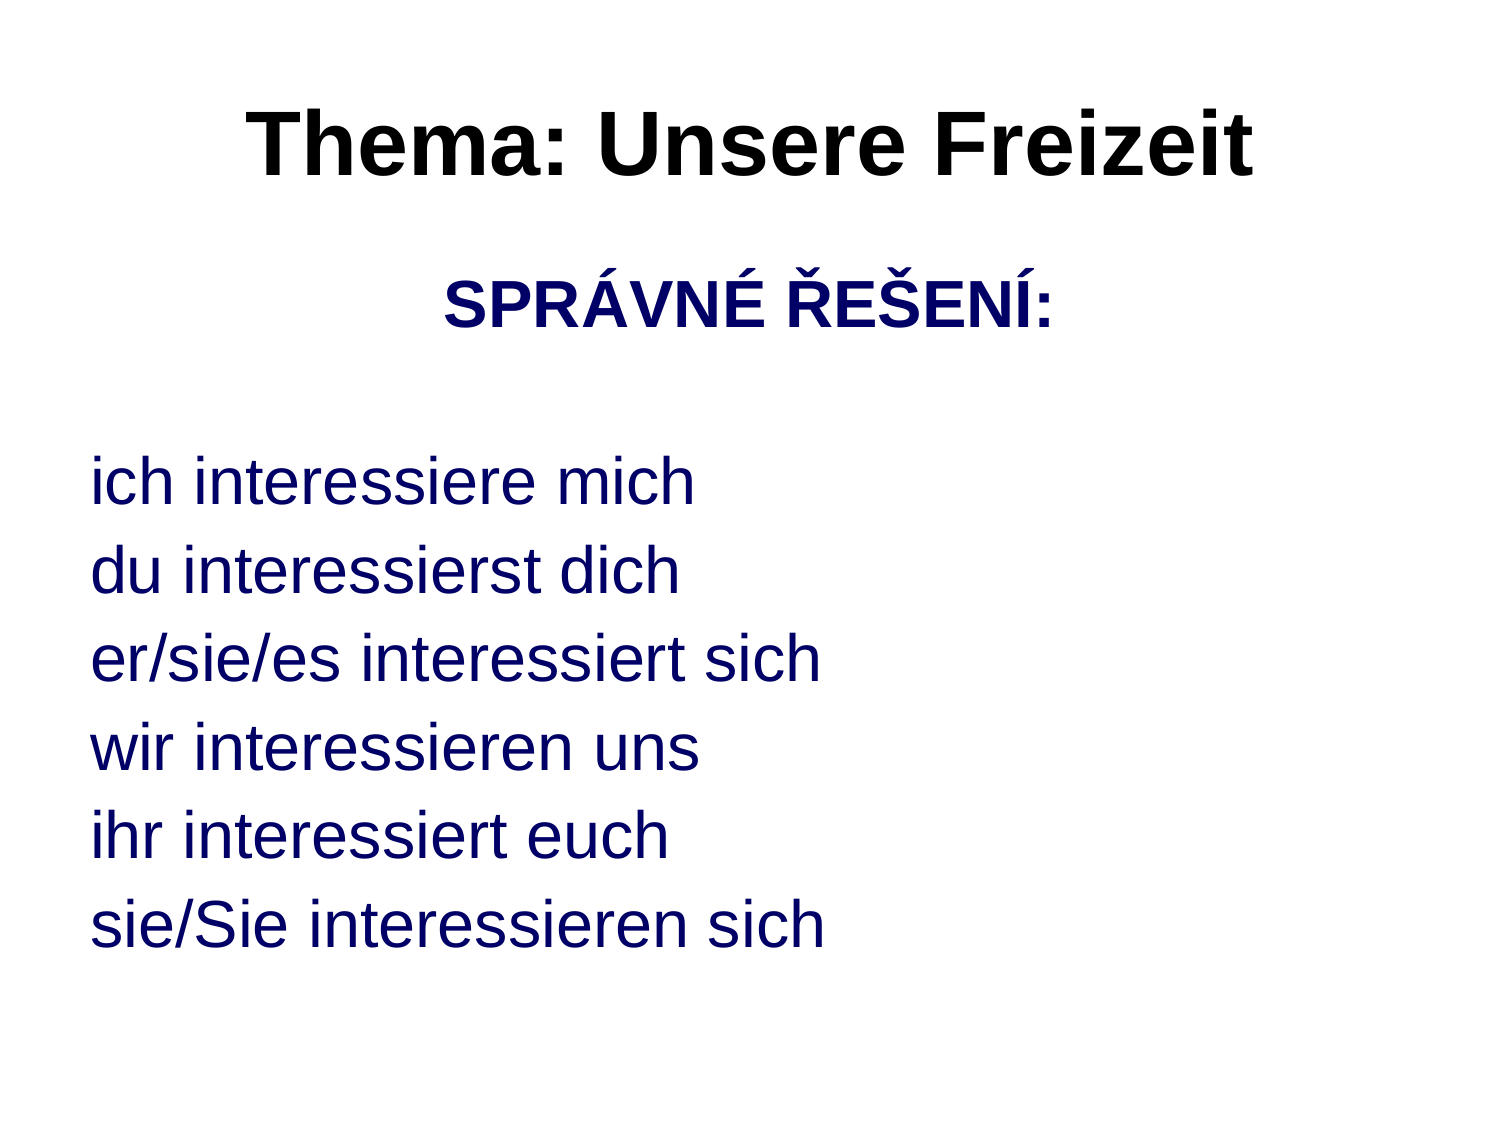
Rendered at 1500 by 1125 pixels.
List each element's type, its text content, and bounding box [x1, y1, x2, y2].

list SPRÁVNÉ ŘEŠENÍ: ich interessiere mich du interessierst dich er/sie/es interessiert sich wir interessieren uns ihr interessiert euch sie/Sie interessieren sich [75, 262, 1426, 1006]
title Thema: Unsere Freizeit [75, 45, 1426, 233]
